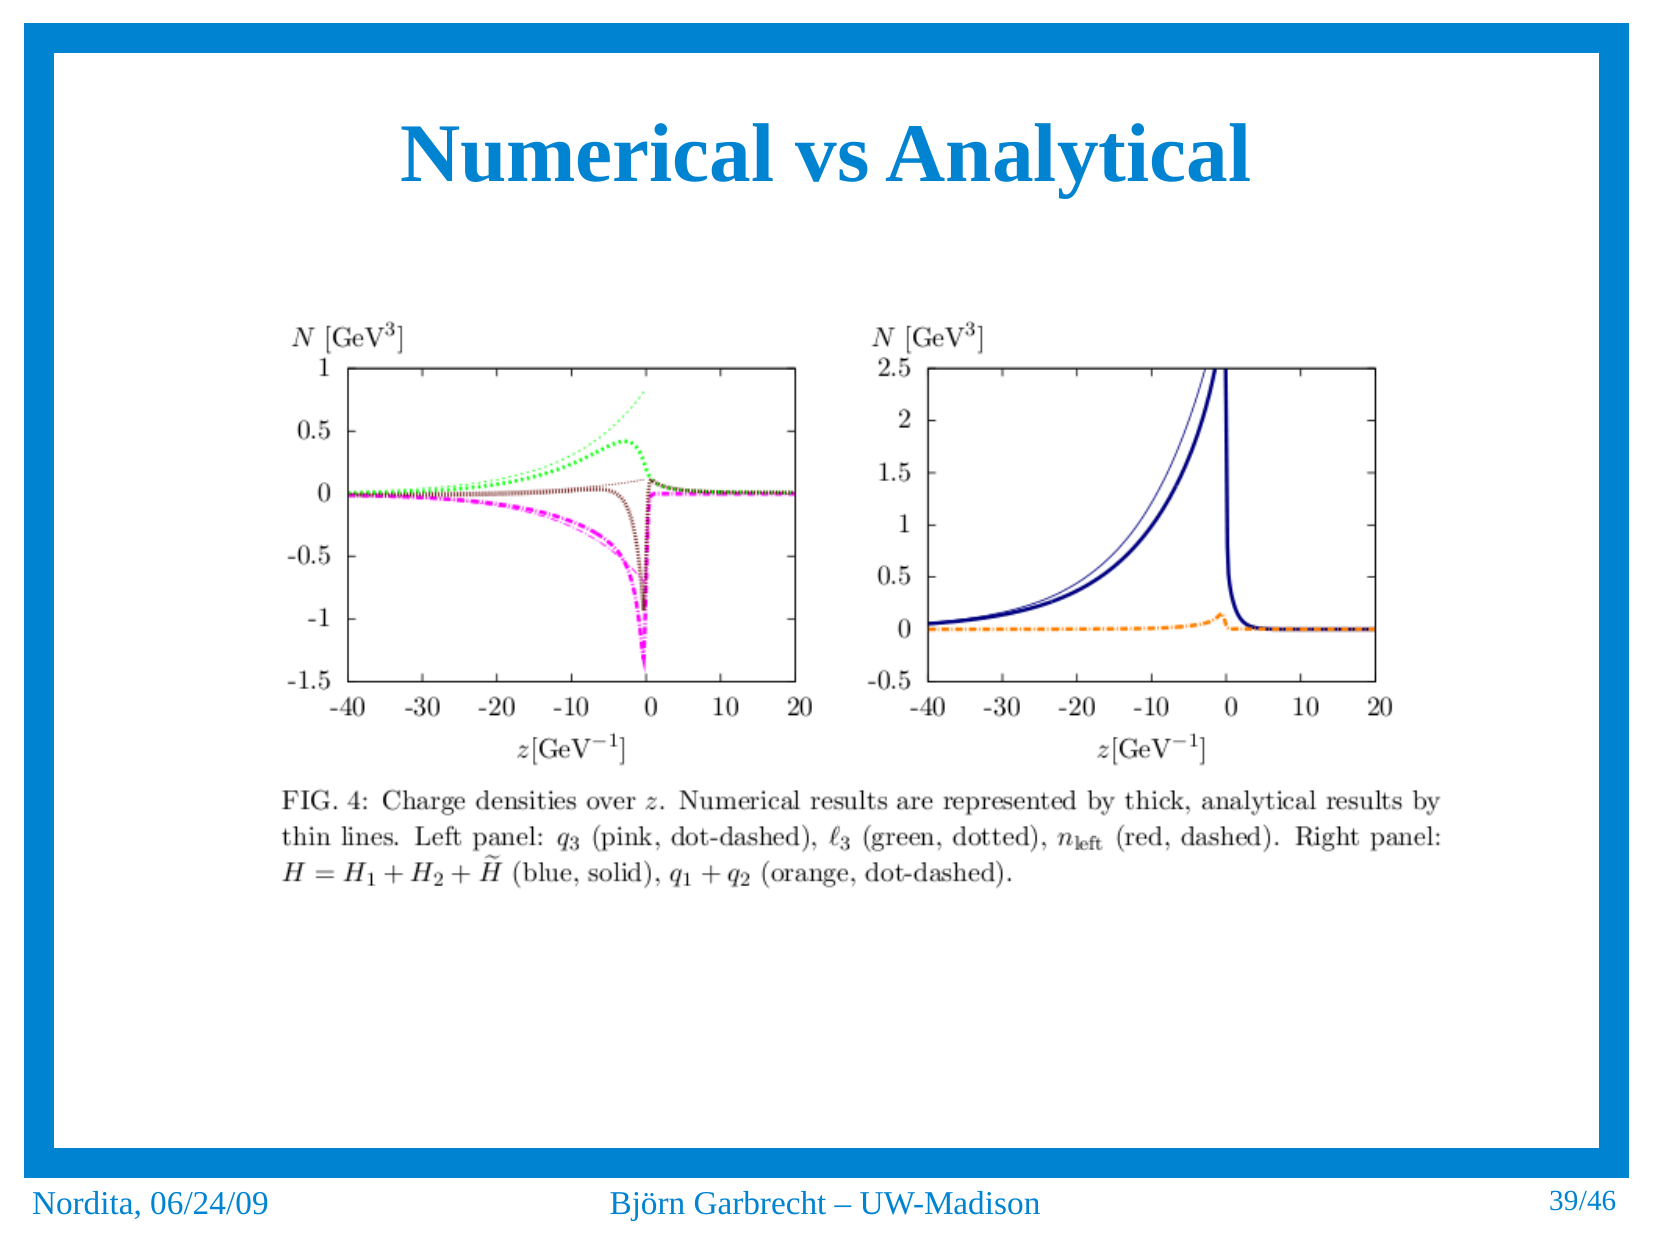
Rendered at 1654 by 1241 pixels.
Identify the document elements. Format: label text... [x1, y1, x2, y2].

title Numerical vs Analytical [82, 56, 1571, 250]
picture [274, 309, 1450, 897]
